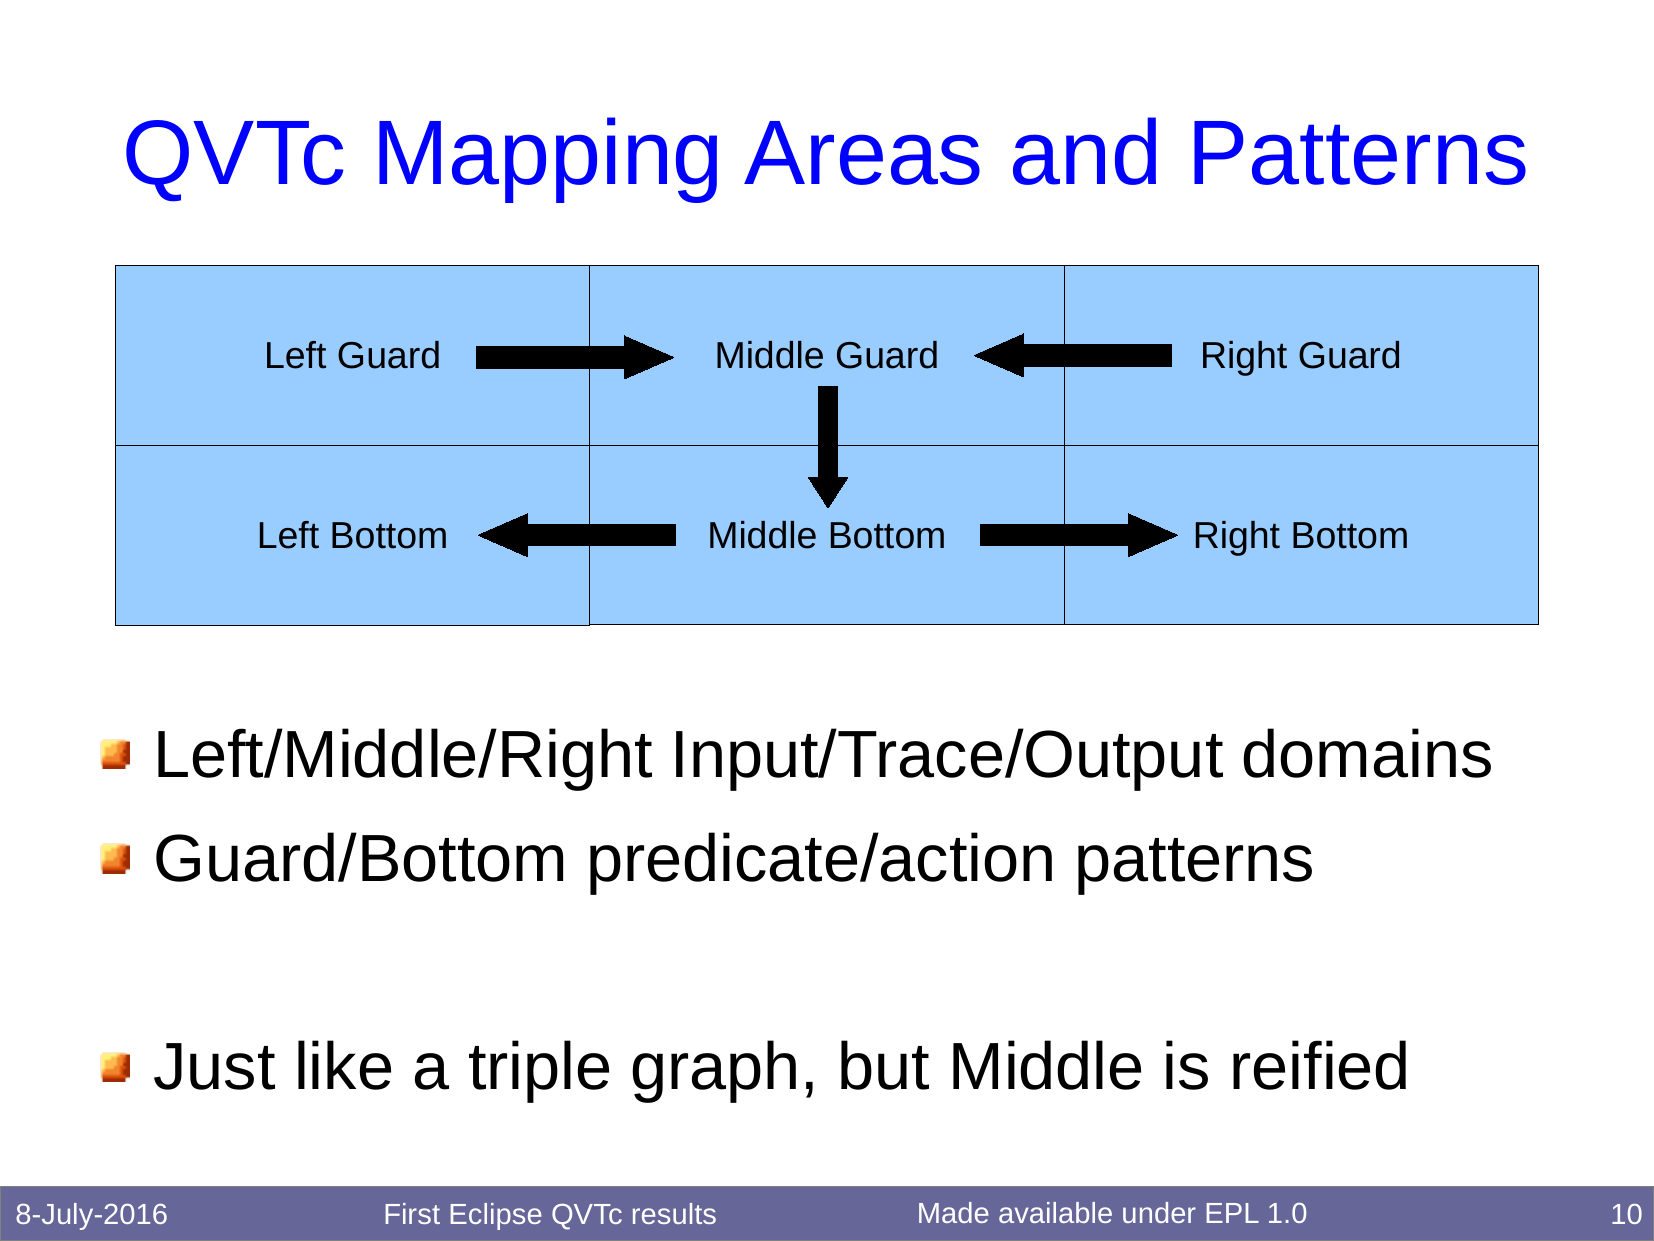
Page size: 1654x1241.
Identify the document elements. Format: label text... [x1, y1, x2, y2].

text_box Left Bottom [115, 445, 590, 626]
text_box [808, 386, 848, 508]
text_box Middle Guard [590, 265, 1064, 445]
text_box Right Guard [1064, 265, 1539, 445]
text_box [476, 335, 674, 379]
text_box [974, 333, 1172, 377]
list Left/Middle/Right Input/Trace/Output domains Guard/Bottom predicate/action patterns Just like a triple graph, but Middle is reified [82, 716, 1571, 1109]
title QVTc Mapping Areas and Patterns [82, 49, 1571, 257]
text_box [980, 513, 1178, 557]
text_box Middle Bottom [590, 445, 1064, 625]
text_box [478, 513, 676, 557]
text_box Right Bottom [1064, 445, 1539, 625]
text_box Left Guard [115, 265, 590, 445]
